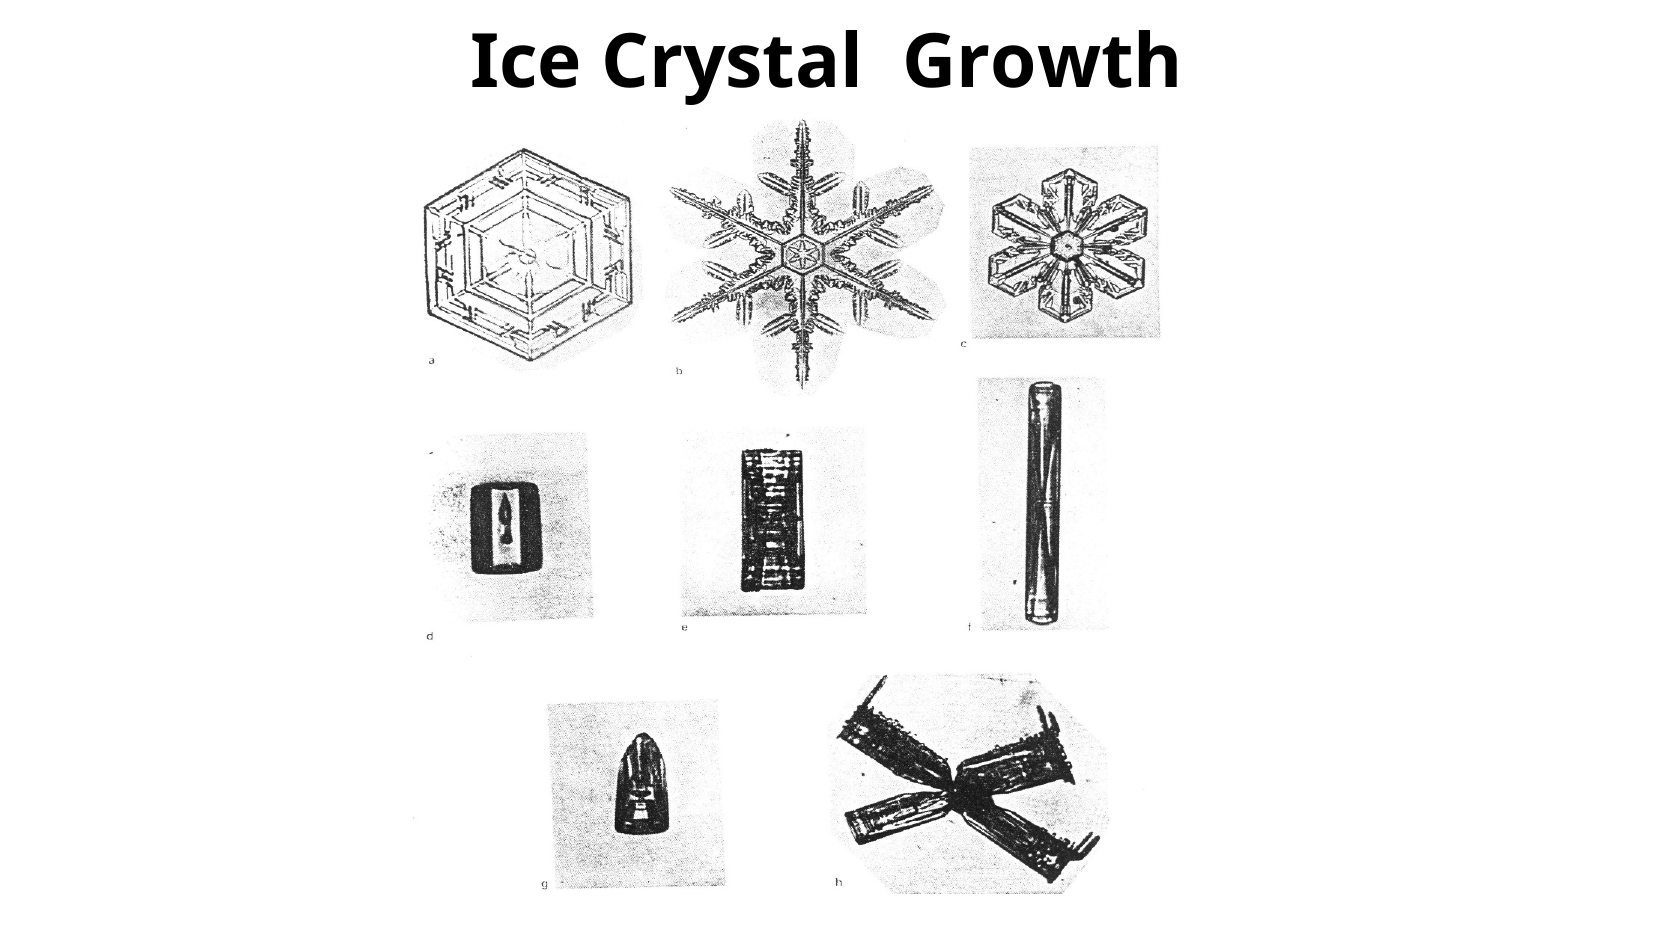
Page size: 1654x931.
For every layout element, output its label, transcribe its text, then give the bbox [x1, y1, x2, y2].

picture [412, 118, 1163, 894]
title Ice Crystal Growth [0, 7, 1654, 118]
